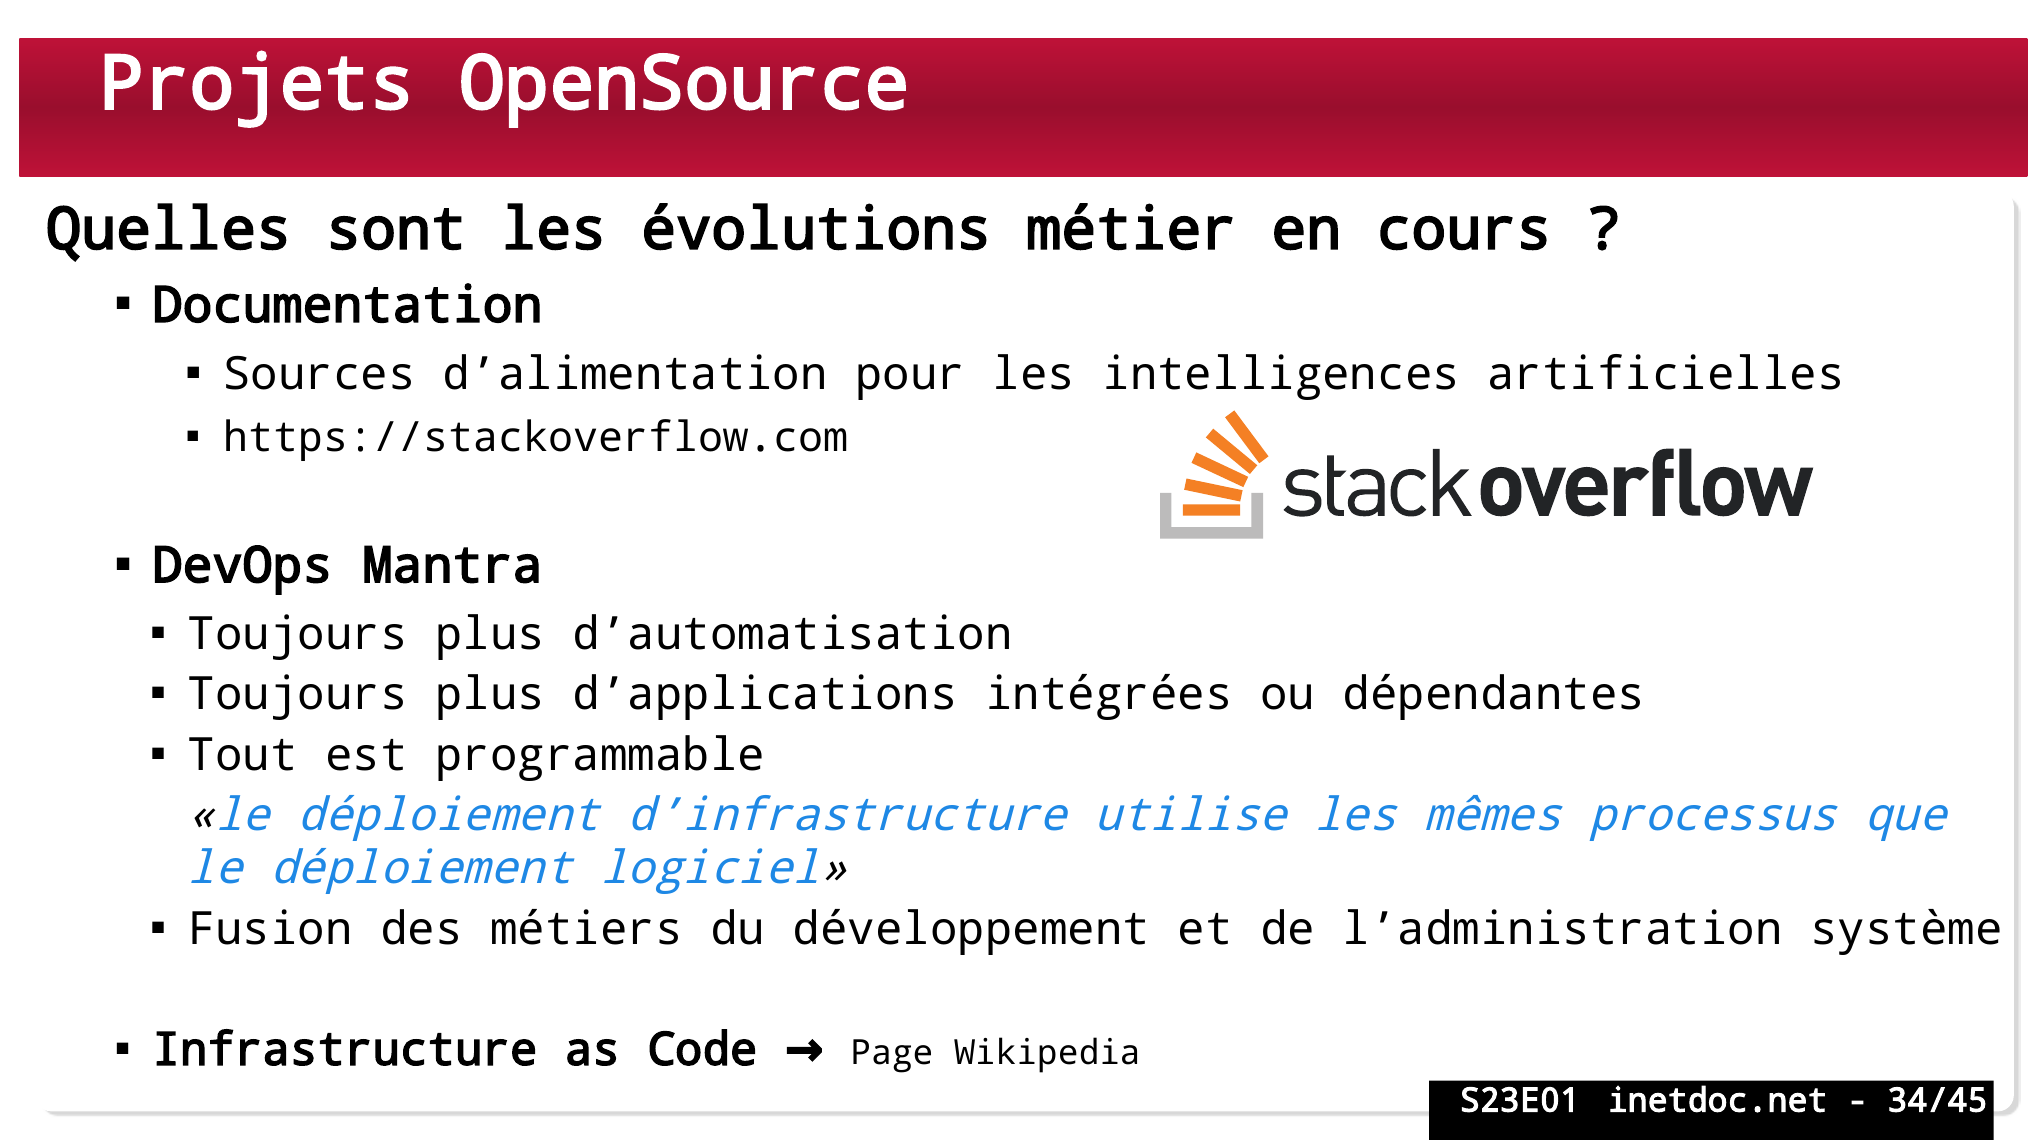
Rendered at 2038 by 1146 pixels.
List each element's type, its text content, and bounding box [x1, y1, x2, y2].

text_box S23E01 inetdoc.net - <numéro>/45 [1429, 1080, 1994, 1140]
picture [1113, 383, 1867, 570]
text_box Projets OpenSource [19, 38, 2028, 177]
text_box Quelles sont les évolutions métier en cours ? Documentation Sources d’alimentation pour les intelligences artificielles https://stackoverflow.com DevOps Mantra Toujours plus d’automatisation Toujours plus d’applications intégrées ou dépendantes Tout est programmable «le déploiement d’infrastructure utilise les mêmes processus que le déploiement logiciel» Fusion des métiers du développement et de l’administration système Infrastructure as Code → Page Wikipedia [35, 190, 2014, 1112]
